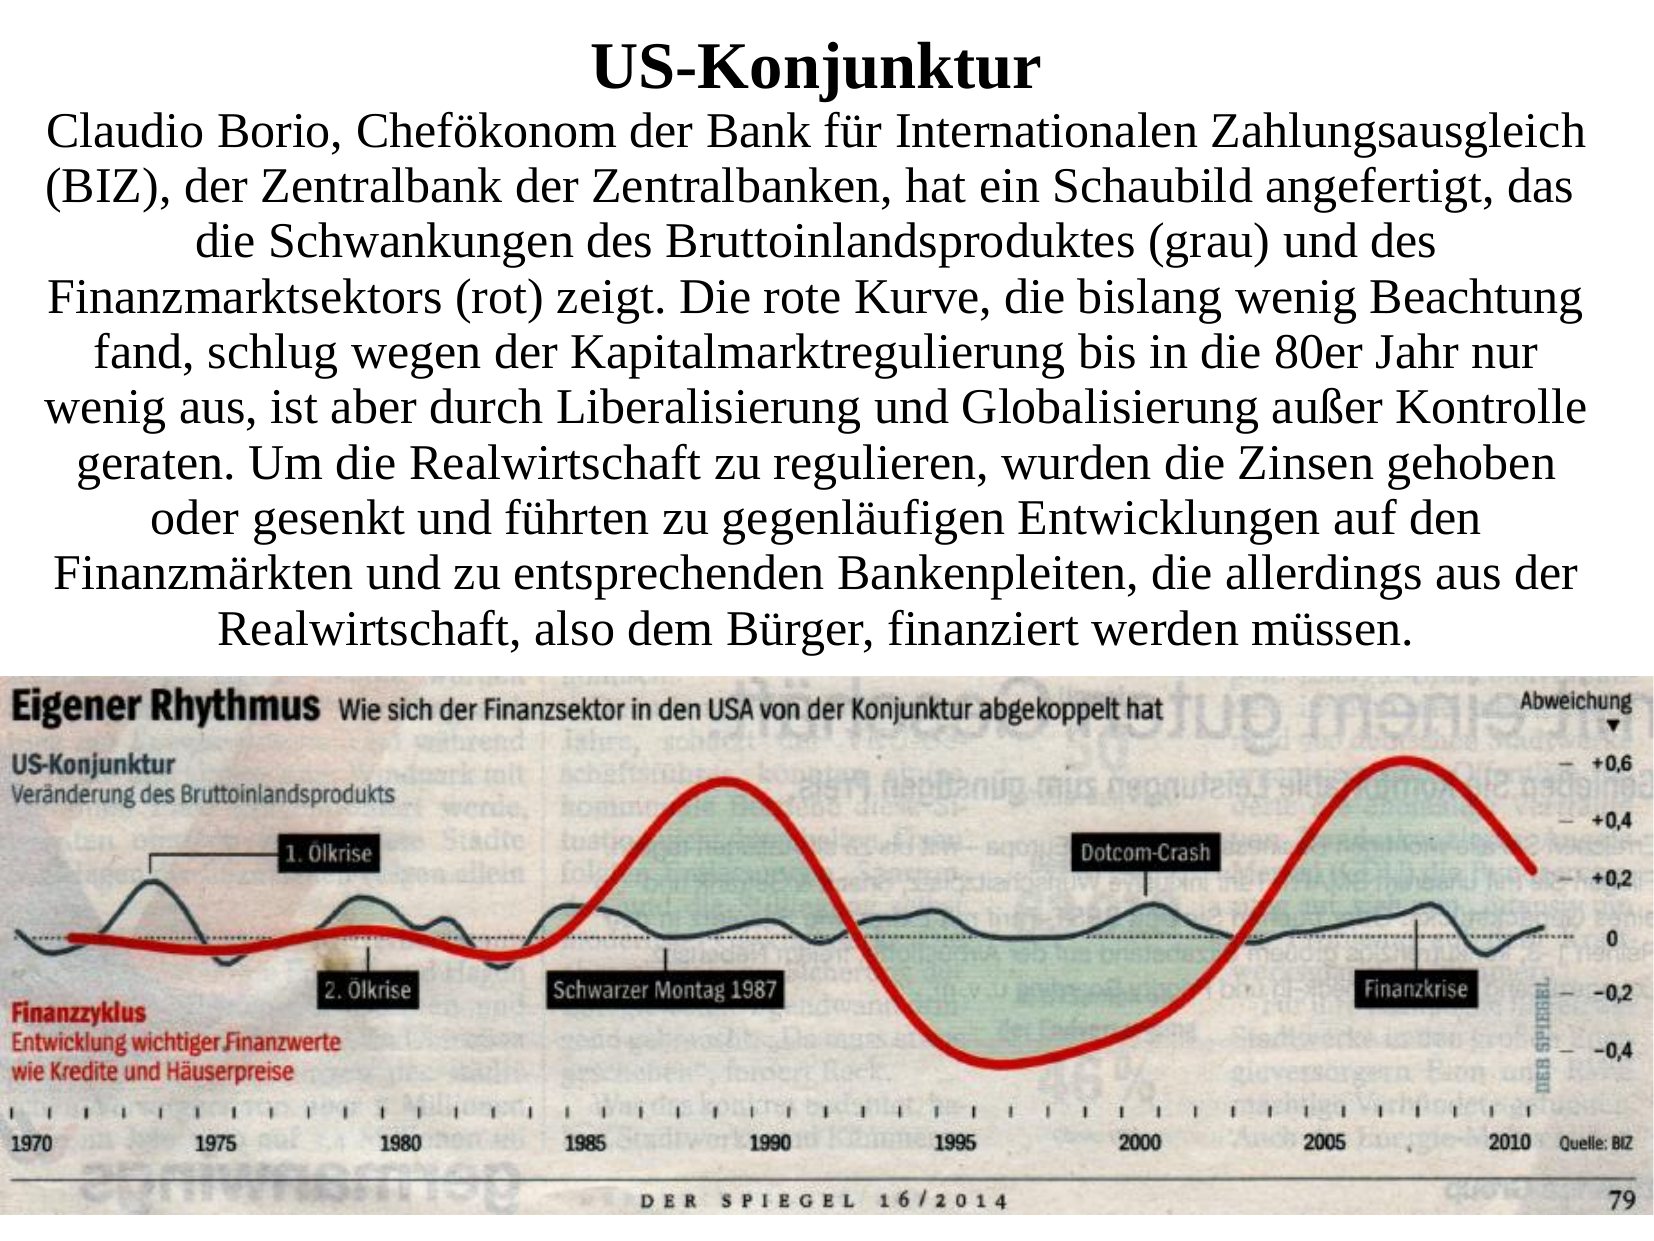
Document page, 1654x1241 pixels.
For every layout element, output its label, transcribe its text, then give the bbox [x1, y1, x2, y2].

text_box US-Konjunktur Claudio Borio, Chefökonom der Bank für Internationalen Zahlungsausgleich (BIZ), der Zentralbank der Zentralbanken, hat ein Schaubild angefertigt, das die Schwankungen des Bruttoinlandsproduktes (grau) und des Finanzmarktsektors (rot) zeigt. Die rote Kurve, die bislang wenig Beachtung fand, schlug wegen der Kapitalmarktregulierung bis in die 80er Jahr nur wenig aus, ist aber durch Liberalisierung und Globalisierung außer Kontrolle geraten. Um die Realwirtschaft zu regulieren, wurden die Zinsen gehoben oder gesenkt und führten zu gegenläufigen Entwicklungen auf den Finanzmärkten und zu entsprechenden Bankenpleiten, die allerdings aus der Realwirtschaft, also dem Bürger, finanziert werden müssen. [29, 21, 1620, 664]
picture [0, 676, 1654, 1215]
